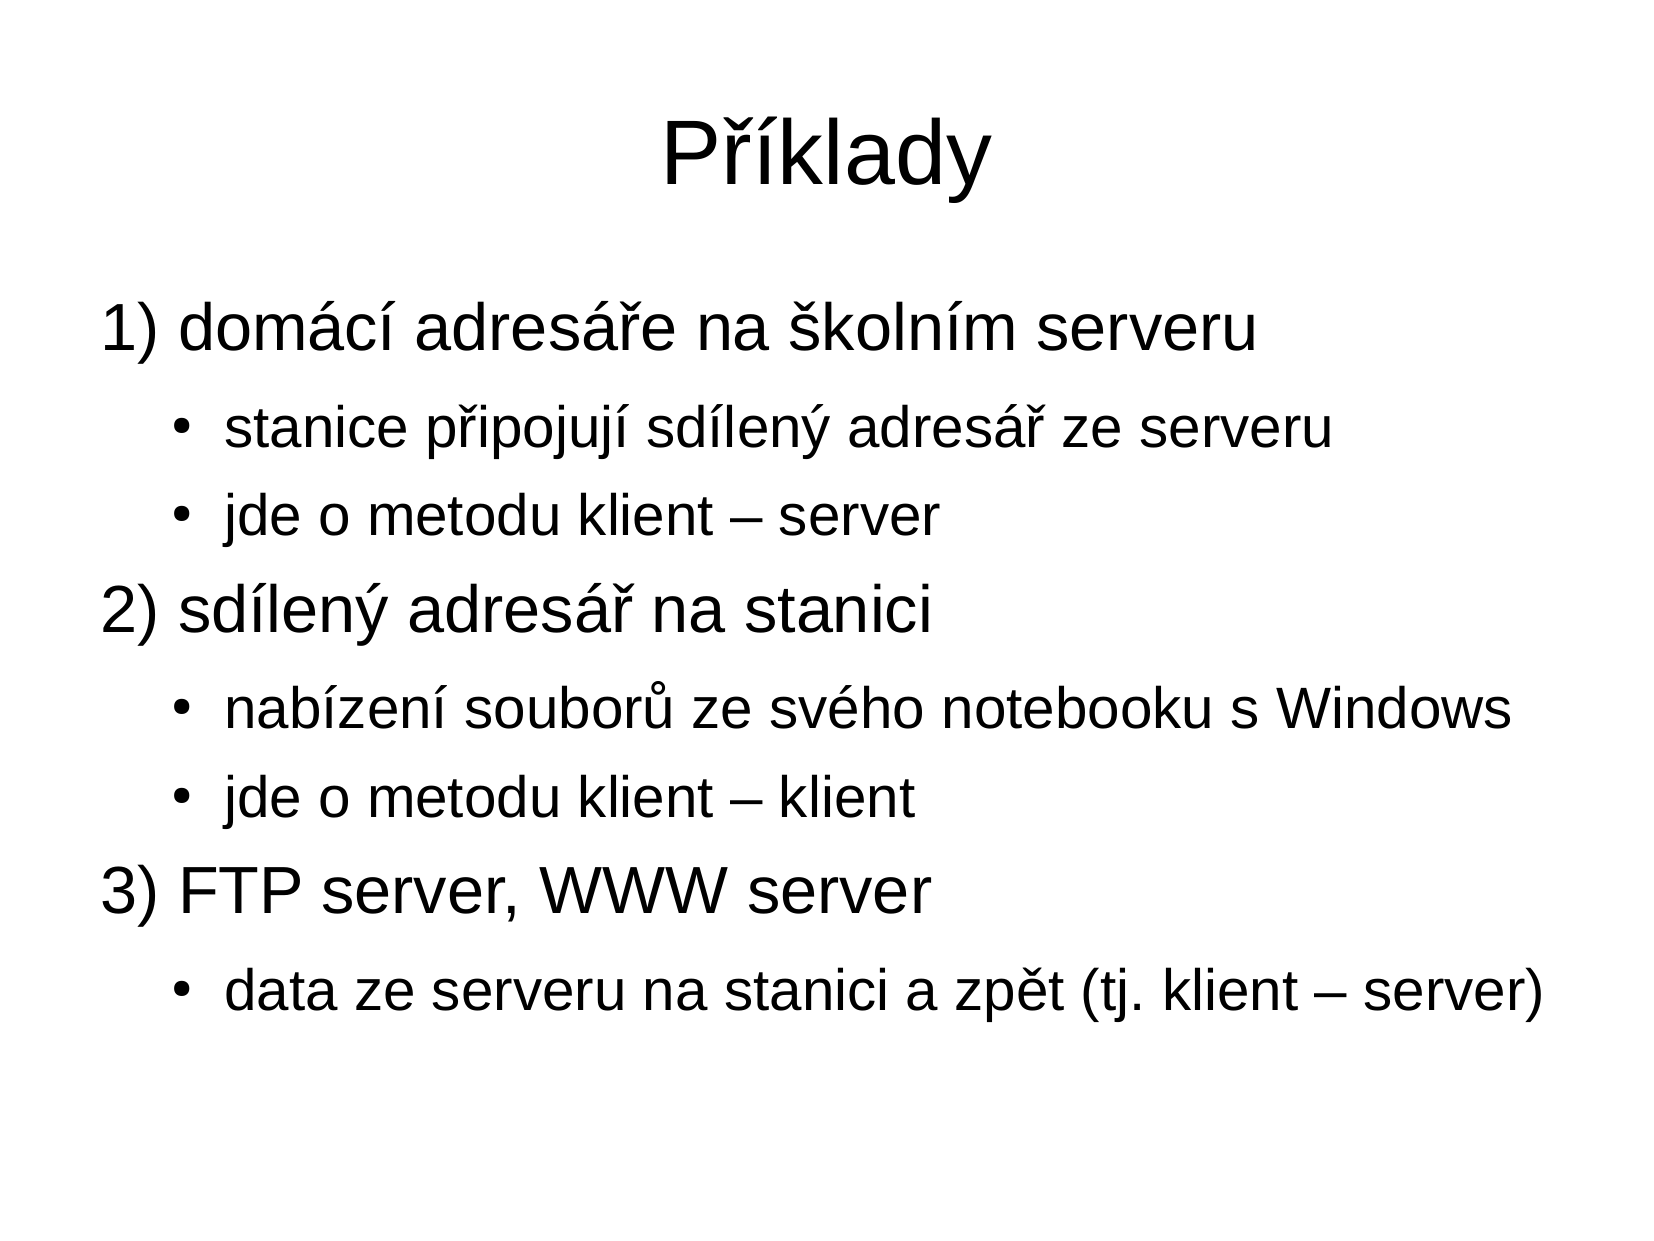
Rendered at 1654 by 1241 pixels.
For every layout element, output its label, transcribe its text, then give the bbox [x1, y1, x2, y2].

title Příklady [82, 56, 1571, 250]
list domácí adresáře na školním serveru stanice připojují sdílený adresář ze serveru jde o metodu klient – server sdílený adresář na stanici nabízení souborů ze svého notebooku s Windows jde o metodu klient – klient FTP server, WWW server data ze serveru na stanici a zpět (tj. klient – server) [82, 290, 1571, 1109]
